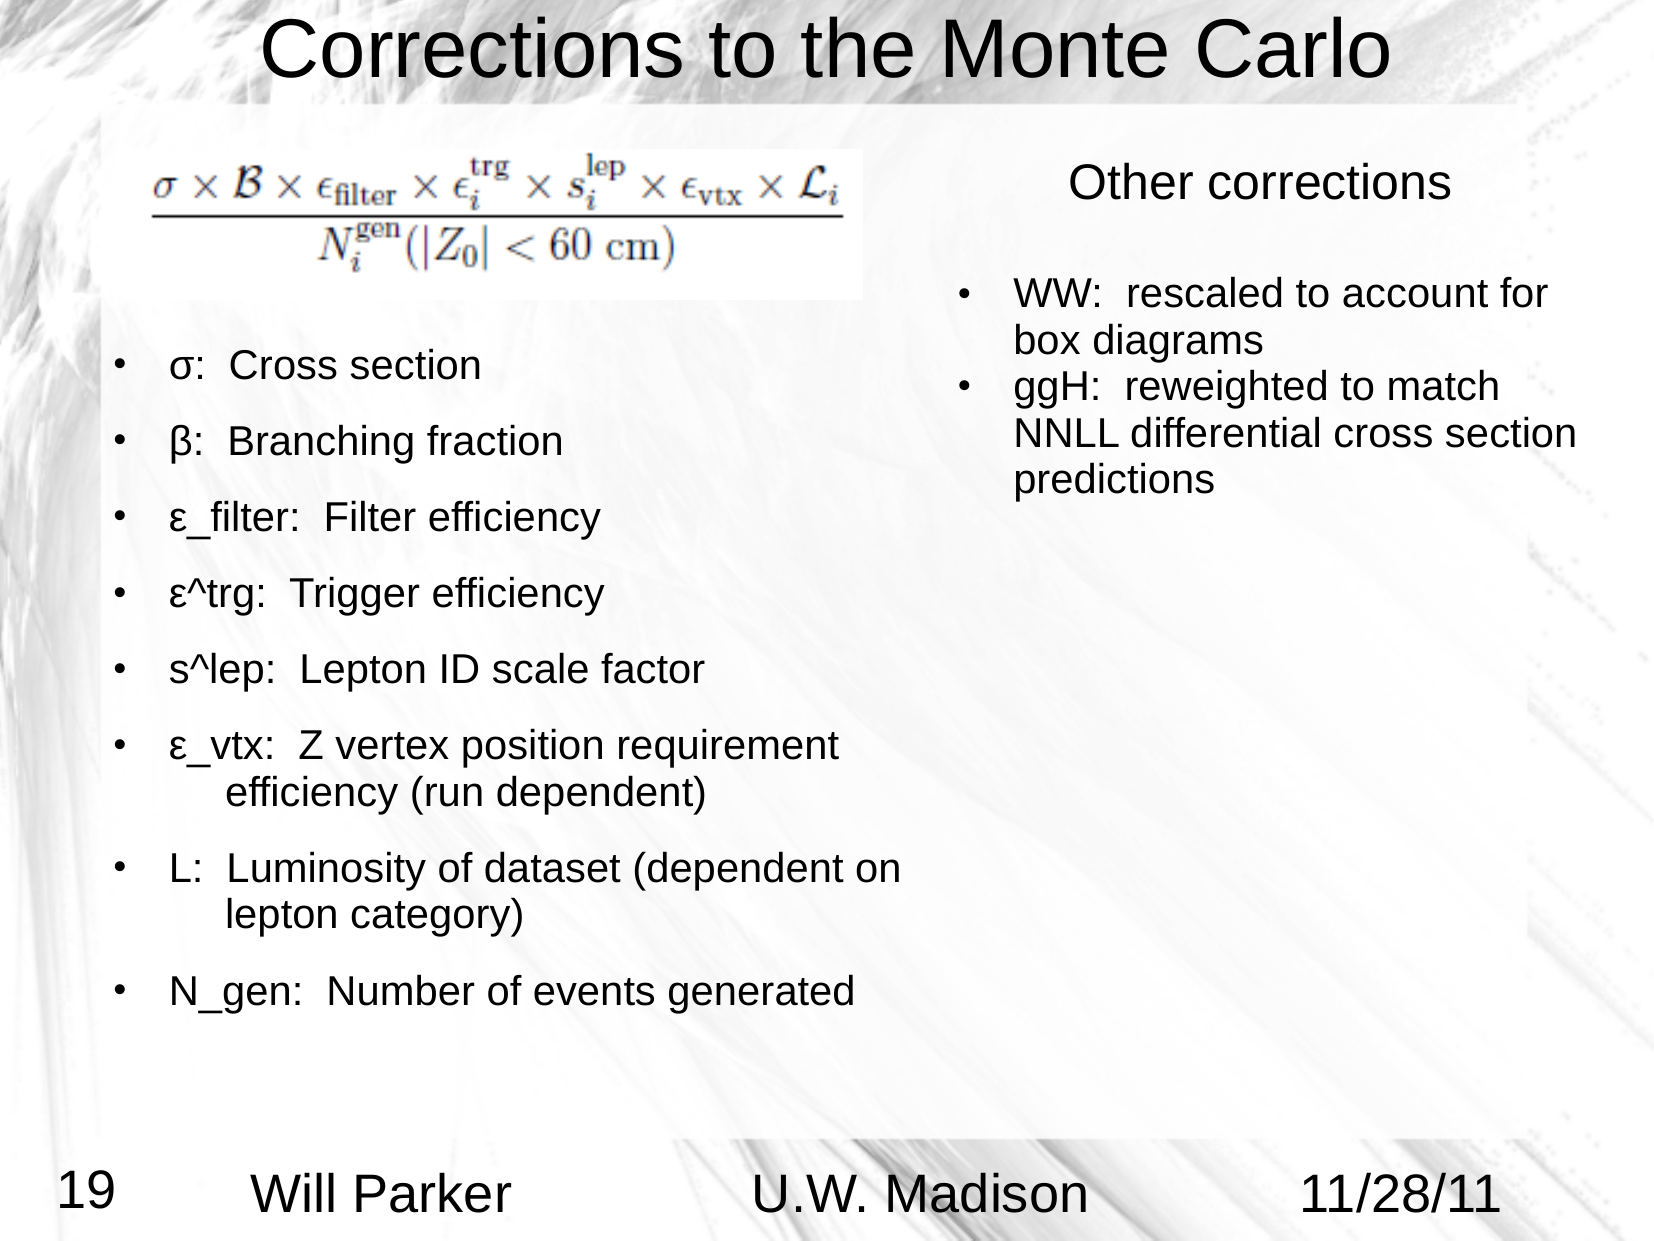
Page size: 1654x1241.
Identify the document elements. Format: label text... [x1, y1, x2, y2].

picture [0, 131, 1654, 1241]
text_box Other corrections [1012, 150, 1489, 211]
text_box WW: rescaled to account for box diagrams ggH: reweighted to match NNLL differential cross section predictions [942, 262, 1613, 512]
title Corrections to the Monte Carlo [0, 0, 1654, 131]
text_box Will Parker U.W. Madison 11/28/11 [151, 1160, 1566, 1241]
list σ: Cross section β: Branching fraction ε_filter: Filter efficiency ε^trg: Trigger efficiency s^lep: Lepton ID scale factor ε_vtx: Z vertex position requirement efficiency (run dependent) L: Luminosity of dataset (dependent on lepton category) N_gen: Number of events generated [112, 337, 1013, 1101]
list 19 [0, 1155, 151, 1241]
